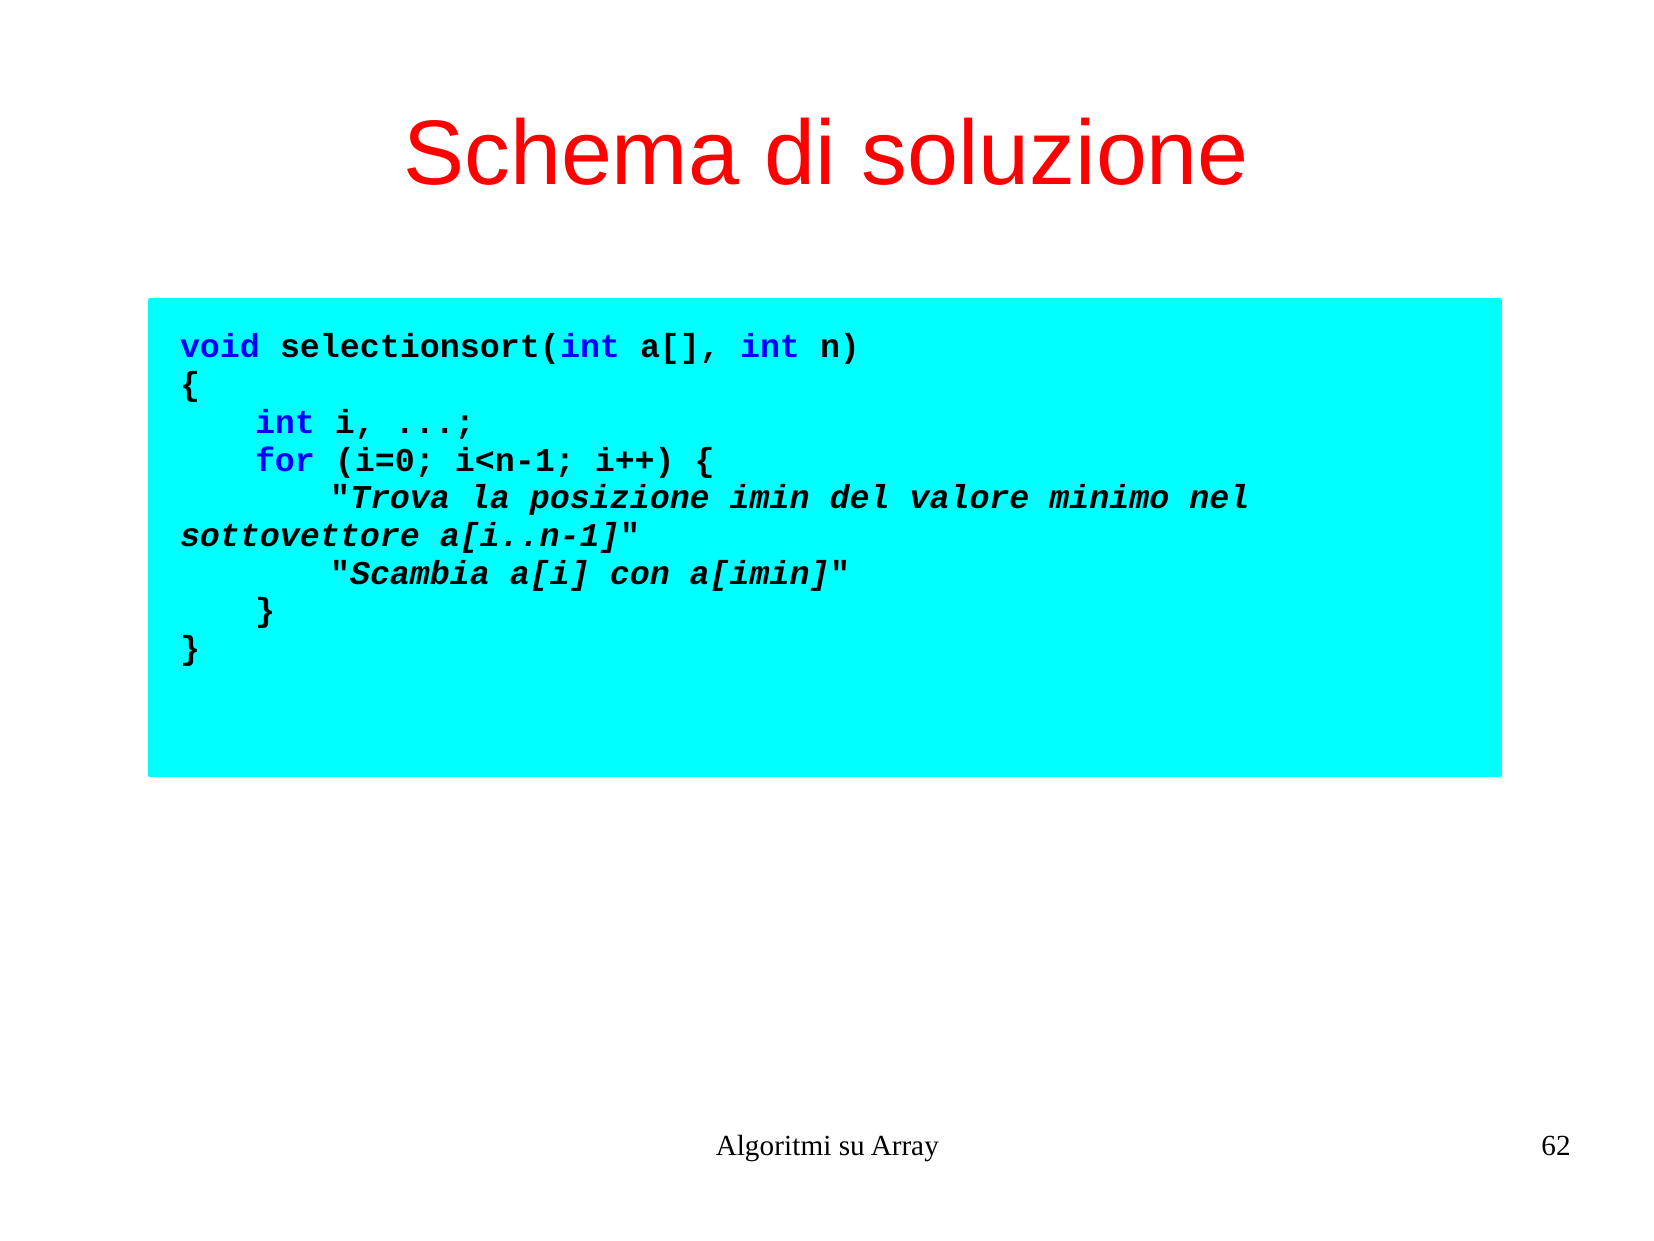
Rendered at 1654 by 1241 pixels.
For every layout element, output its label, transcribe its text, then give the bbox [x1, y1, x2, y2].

title Schema di soluzione [82, 49, 1571, 257]
text_box void selectionsort(int a[], int n) { int i, ...; for (i=0; i<n-1; i++) { "Trova la posizione imin del valore minimo nel sottovettore a[i..n-1]" "Scambia a[i] con a[imin]" } } [150, 300, 1501, 776]
